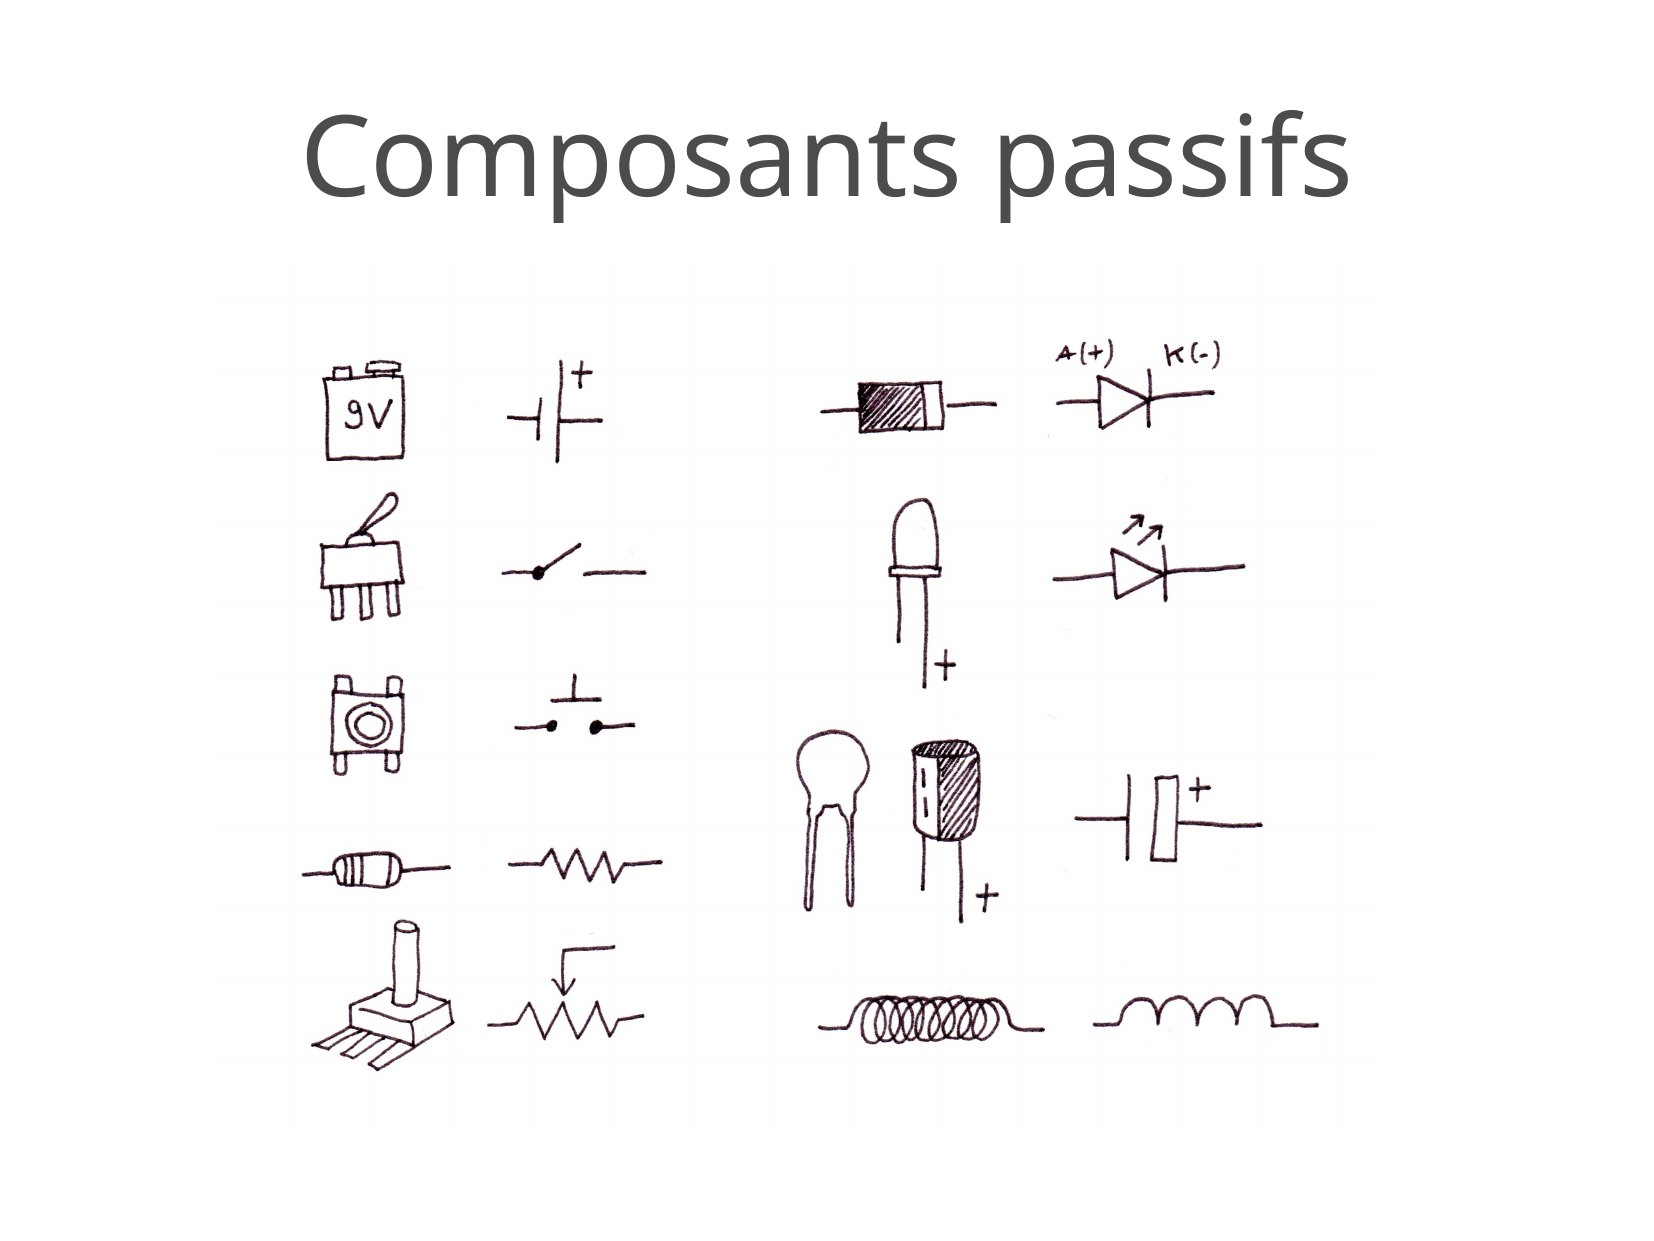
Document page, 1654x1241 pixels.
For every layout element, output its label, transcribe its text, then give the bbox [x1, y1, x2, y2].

picture [212, 261, 1379, 1134]
title Composants passifs [82, 49, 1571, 257]
